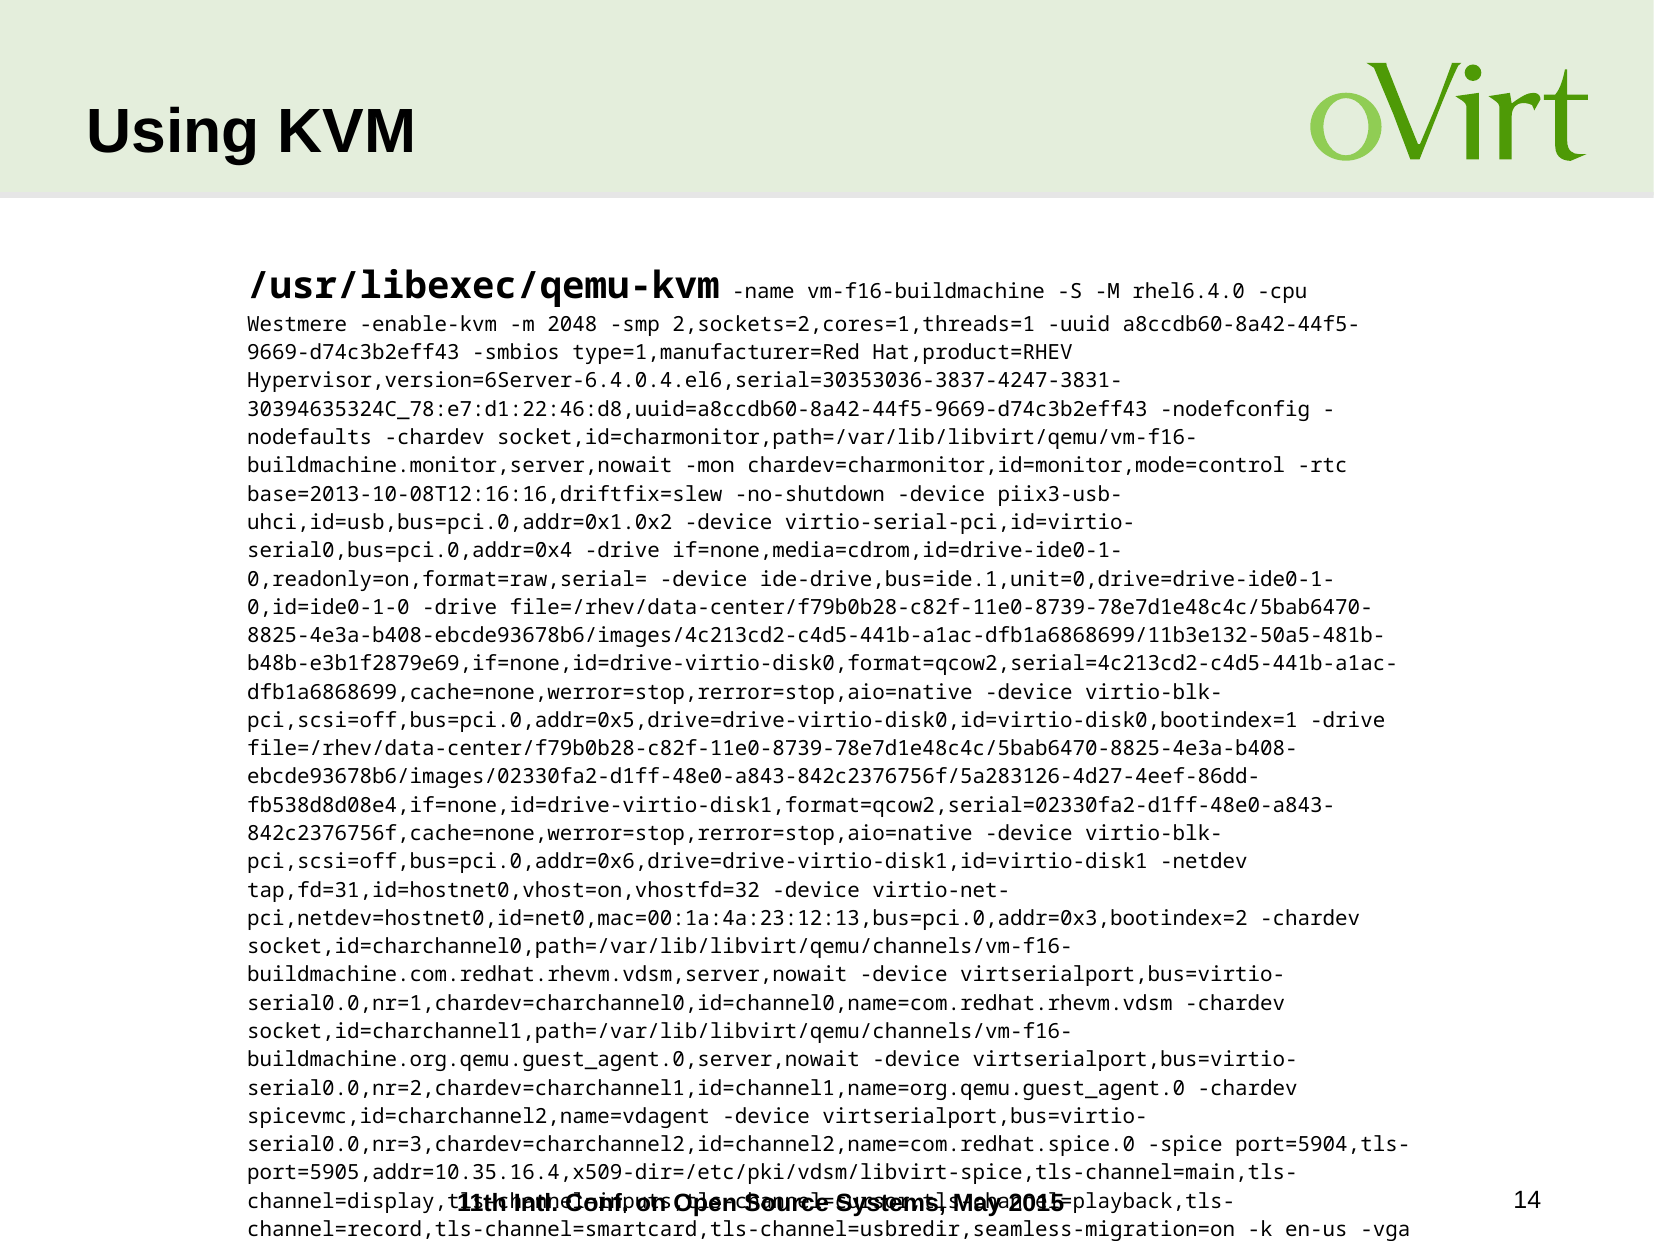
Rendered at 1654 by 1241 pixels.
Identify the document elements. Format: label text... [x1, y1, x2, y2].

text_box /usr/libexec/qemu-kvm -name vm-f16-buildmachine -S -M rhel6.4.0 -cpu Westmere -enable-kvm -m 2048 -smp 2,sockets=2,cores=1,threads=1 -uuid a8ccdb60-8a42-44f5-9669-d74c3b2eff43 -smbios type=1,manufacturer=Red Hat,product=RHEV Hypervisor,version=6Server-6.4.0.4.el6,serial=30353036-3837-4247-3831-30394635324C_78:e7:d1:22:46:d8,uuid=a8ccdb60-8a42-44f5-9669-d74c3b2eff43 -nodefconfig -nodefaults -chardev socket,id=charmonitor,path=/var/lib/libvirt/qemu/vm-f16-buildmachine.monitor,server,nowait -mon chardev=charmonitor,id=monitor,mode=control -rtc base=2013-10-08T12:16:16,driftfix=slew -no-shutdown -device piix3-usb-uhci,id=usb,bus=pci.0,addr=0x1.0x2 -device virtio-serial-pci,id=virtio-serial0,bus=pci.0,addr=0x4 -drive if=none,media=cdrom,id=drive-ide0-1-0,readonly=on,format=raw,serial= -device ide-drive,bus=ide.1,unit=0,drive=drive-ide0-1-0,id=ide0-1-0 -drive file=/rhev/data-center/f79b0b28-c82f-11e0-8739-78e7d1e48c4c/5bab6470-8825-4e3a-b408-ebcde93678b6/images/4c213cd2-c4d5-441b-a1ac-dfb1a6868699/11b3e132-50a5-481b-b48b-e3b1f2879e69,if=none,id=drive-virtio-disk0,format=qcow2,serial=4c213cd2-c4d5-441b-a1ac-dfb1a6868699,cache=none,werror=stop,rerror=stop,aio=native -device virtio-blk-pci,scsi=off,bus=pci.0,addr=0x5,drive=drive-virtio-disk0,id=virtio-disk0,bootindex=1 -drive file=/rhev/data-center/f79b0b28-c82f-11e0-8739-78e7d1e48c4c/5bab6470-8825-4e3a-b408-ebcde93678b6/images/02330fa2-d1ff-48e0-a843-842c2376756f/5a283126-4d27-4eef-86dd-fb538d8d08e4,if=none,id=drive-virtio-disk1,format=qcow2,serial=02330fa2-d1ff-48e0-a843-842c2376756f,cache=none,werror=stop,rerror=stop,aio=native -device virtio-blk-pci,scsi=off,bus=pci.0,addr=0x6,drive=drive-virtio-disk1,id=virtio-disk1 -netdev tap,fd=31,id=hostnet0,vhost=on,vhostfd=32 -device virtio-net-pci,netdev=hostnet0,id=net0,mac=00:1a:4a:23:12:13,bus=pci.0,addr=0x3,bootindex=2 -chardev socket,id=charchannel0,path=/var/lib/libvirt/qemu/channels/vm-f16-buildmachine.com.redhat.rhevm.vdsm,server,nowait -device virtserialport,bus=virtio-serial0.0,nr=1,chardev=charchannel0,id=channel0,name=com.redhat.rhevm.vdsm -chardev socket,id=charchannel1,path=/var/lib/libvirt/qemu/channels/vm-f16-buildmachine.org.qemu.guest_agent.0,server,nowait -device virtserialport,bus=virtio-serial0.0,nr=2,chardev=charchannel1,id=channel1,name=org.qemu.guest_agent.0 -chardev spicevmc,id=charchannel2,name=vdagent -device virtserialport,bus=virtio-serial0.0,nr=3,chardev=charchannel2,id=channel2,name=com.redhat.spice.0 -spice port=5904,tls-port=5905,addr=10.35.16.4,x509-dir=/etc/pki/vdsm/libvirt-spice,tls-channel=main,tls-channel=display,tls-channel=inputs,tls-channel=cursor,tls-channel=playback,tls-channel=record,tls-channel=smartcard,tls-channel=usbredir,seamless-migration=on -k en-us -vga qxl -global qxl-vga.ram_size=67108864 -global qxl-vga.vram_size=67108864 [232, 250, 1425, 1159]
title Using KVM [86, 36, 1307, 225]
